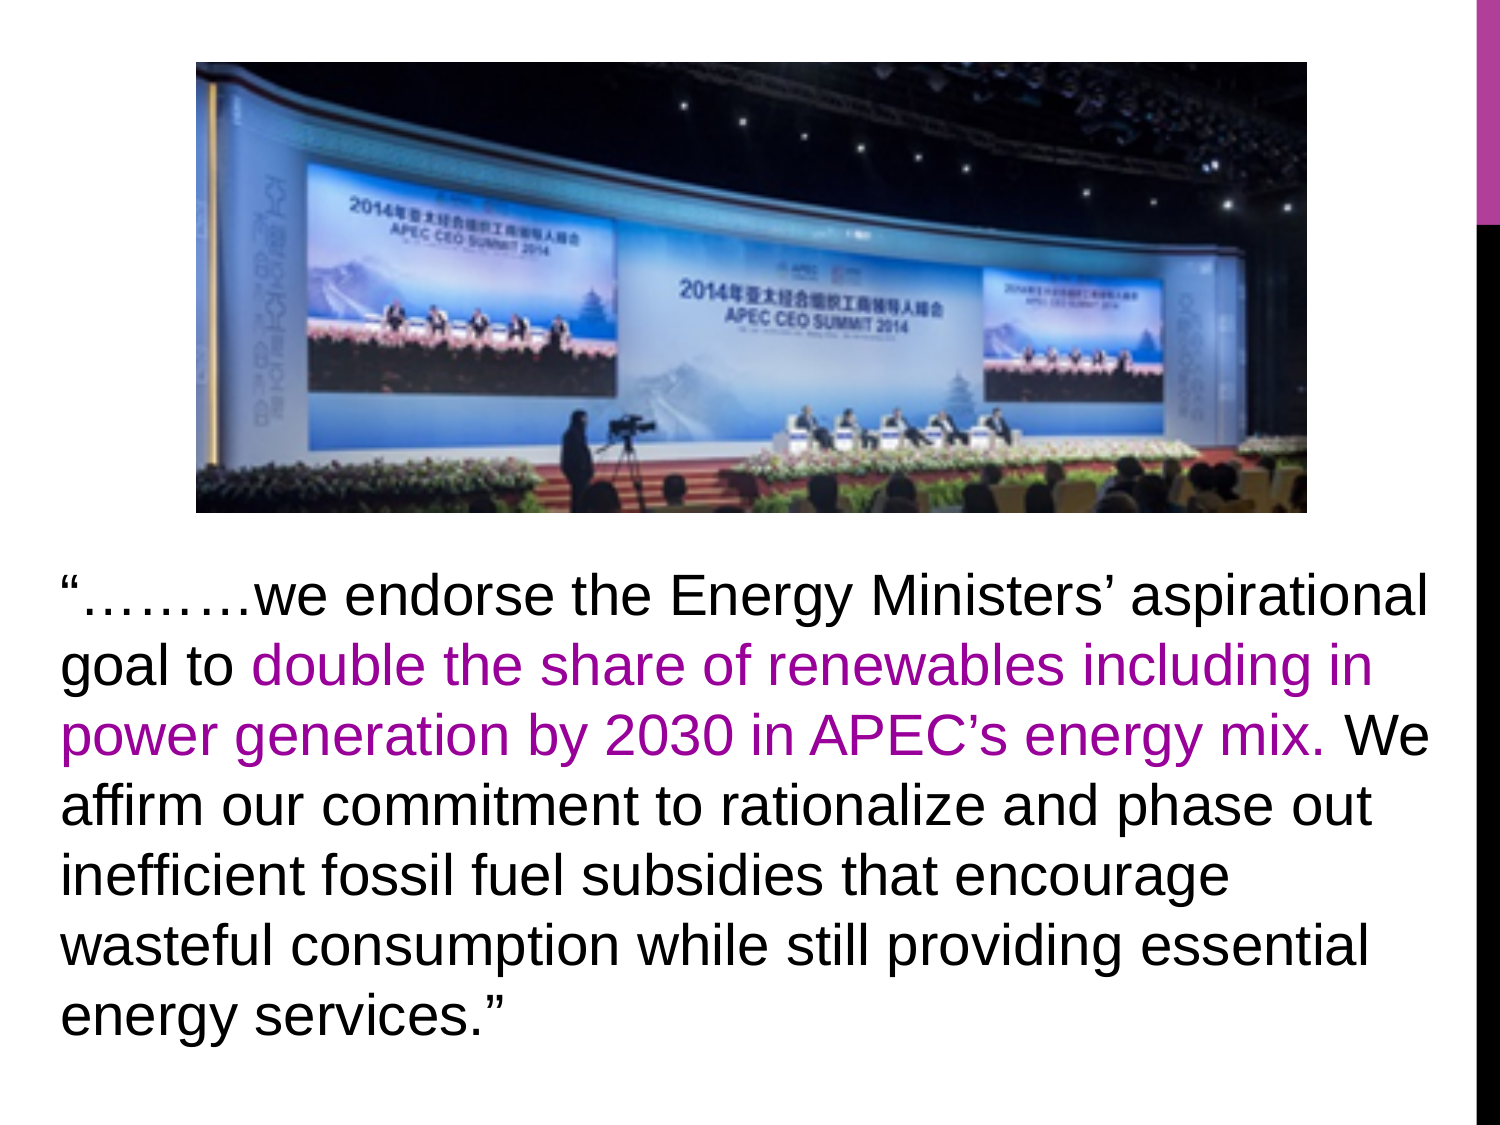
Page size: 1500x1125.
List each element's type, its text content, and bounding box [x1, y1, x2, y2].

text_box “………we endorse the Energy Ministers’ aspirational goal to double the share of renewables including in power generation by 2030 in APEC’s energy mix. We affirm our commitment to rationalize and phase out inefficient fossil fuel subsidies that encourage wasteful consumption while still providing essential energy services.” [45, 549, 1458, 1055]
picture [196, 62, 1307, 513]
